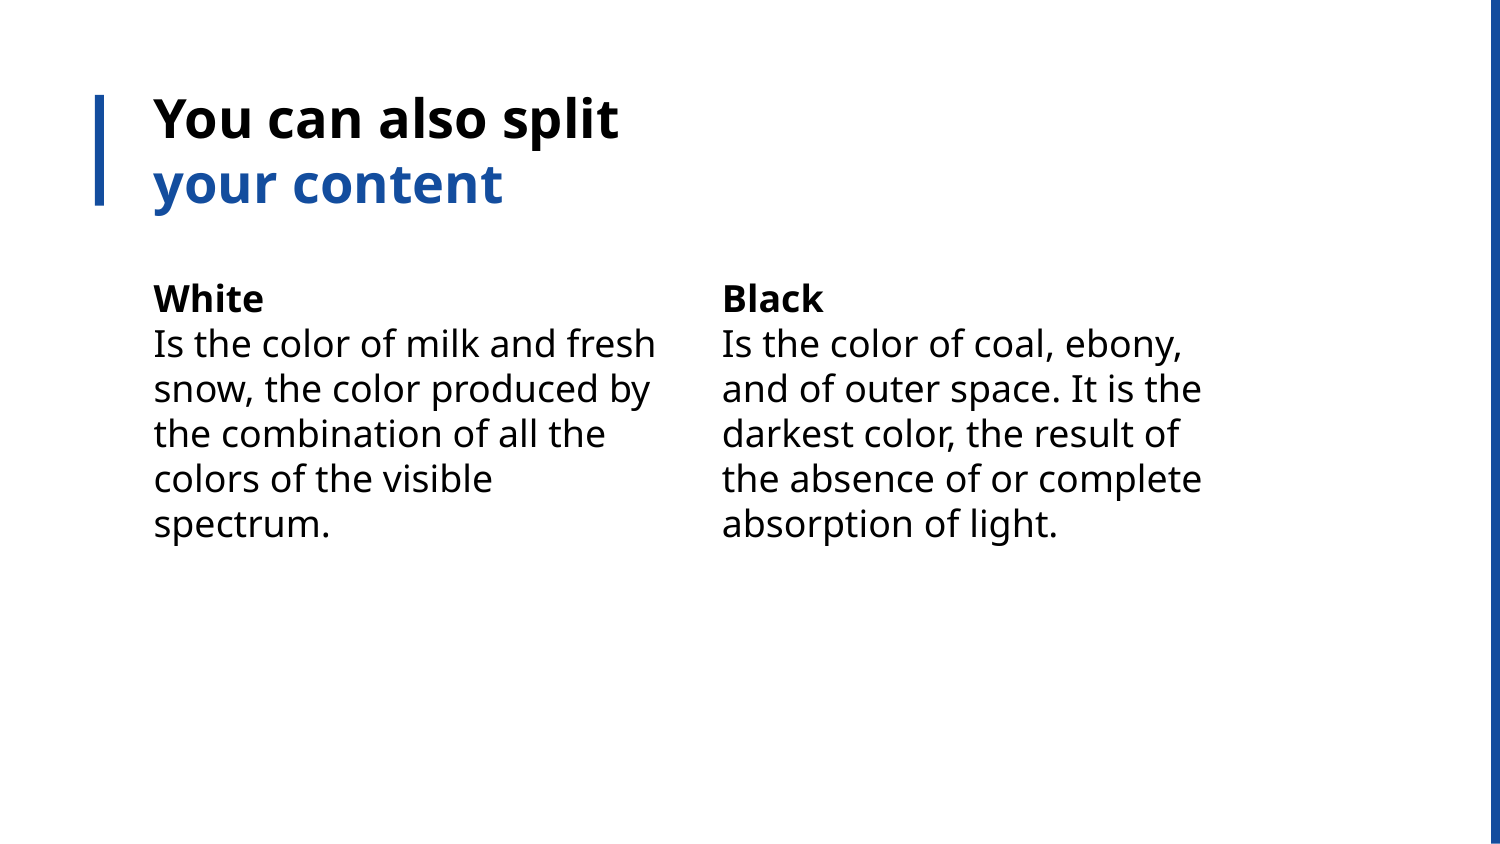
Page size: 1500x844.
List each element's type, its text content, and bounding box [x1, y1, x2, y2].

title You can also split your content [138, 69, 668, 210]
list White Is the color of milk and fresh snow, the color produced by the combination of all the colors of the visible spectrum. [138, 259, 675, 788]
list Black Is the color of coal, ebony, and of outer space. It is the darkest color, the result of the absence of or complete absorption of light. [706, 259, 1243, 788]
